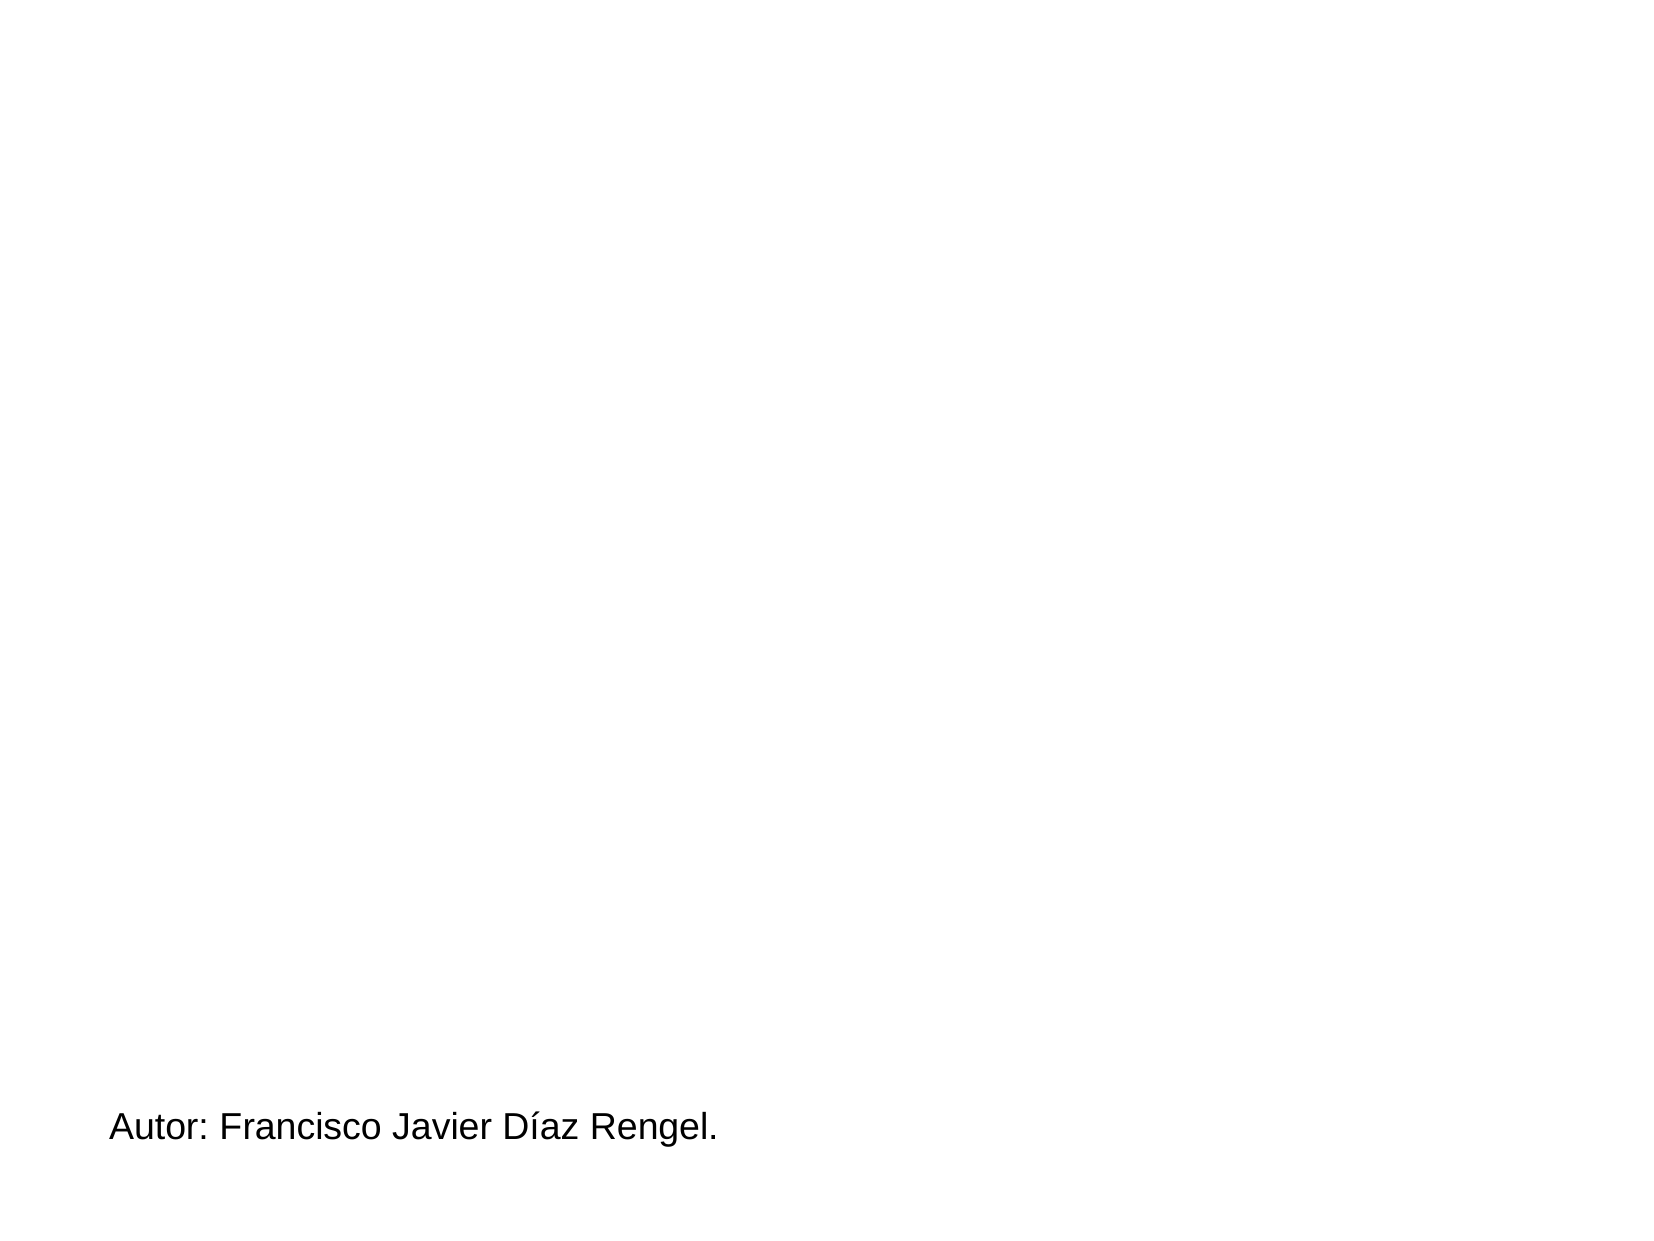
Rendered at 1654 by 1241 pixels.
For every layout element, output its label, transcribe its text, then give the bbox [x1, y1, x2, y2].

text_box Autor: Francisco Javier Díaz Rengel. [94, 1098, 734, 1156]
